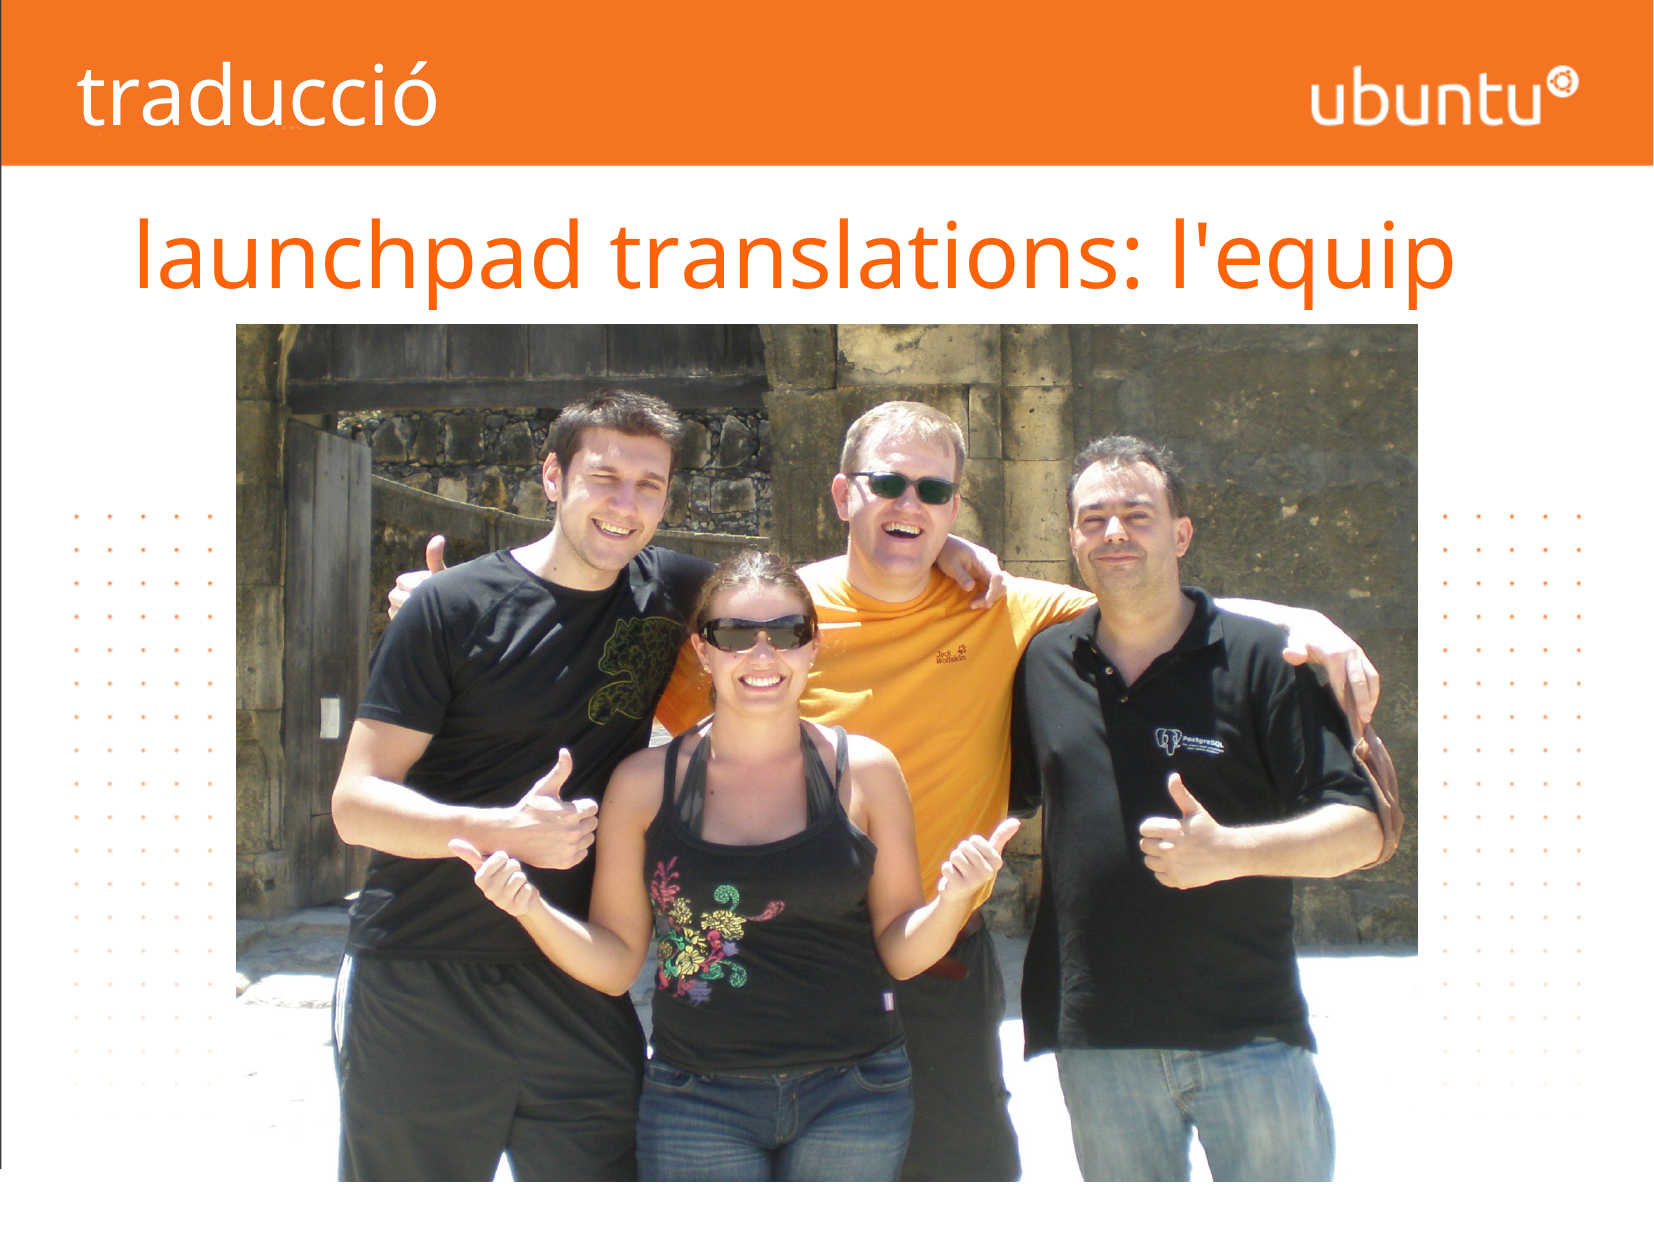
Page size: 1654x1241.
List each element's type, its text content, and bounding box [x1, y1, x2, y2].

text_box launchpad translations: l'equip [117, 183, 1540, 312]
title traducció [76, 29, 1565, 158]
picture [0, 0, 1654, 1182]
